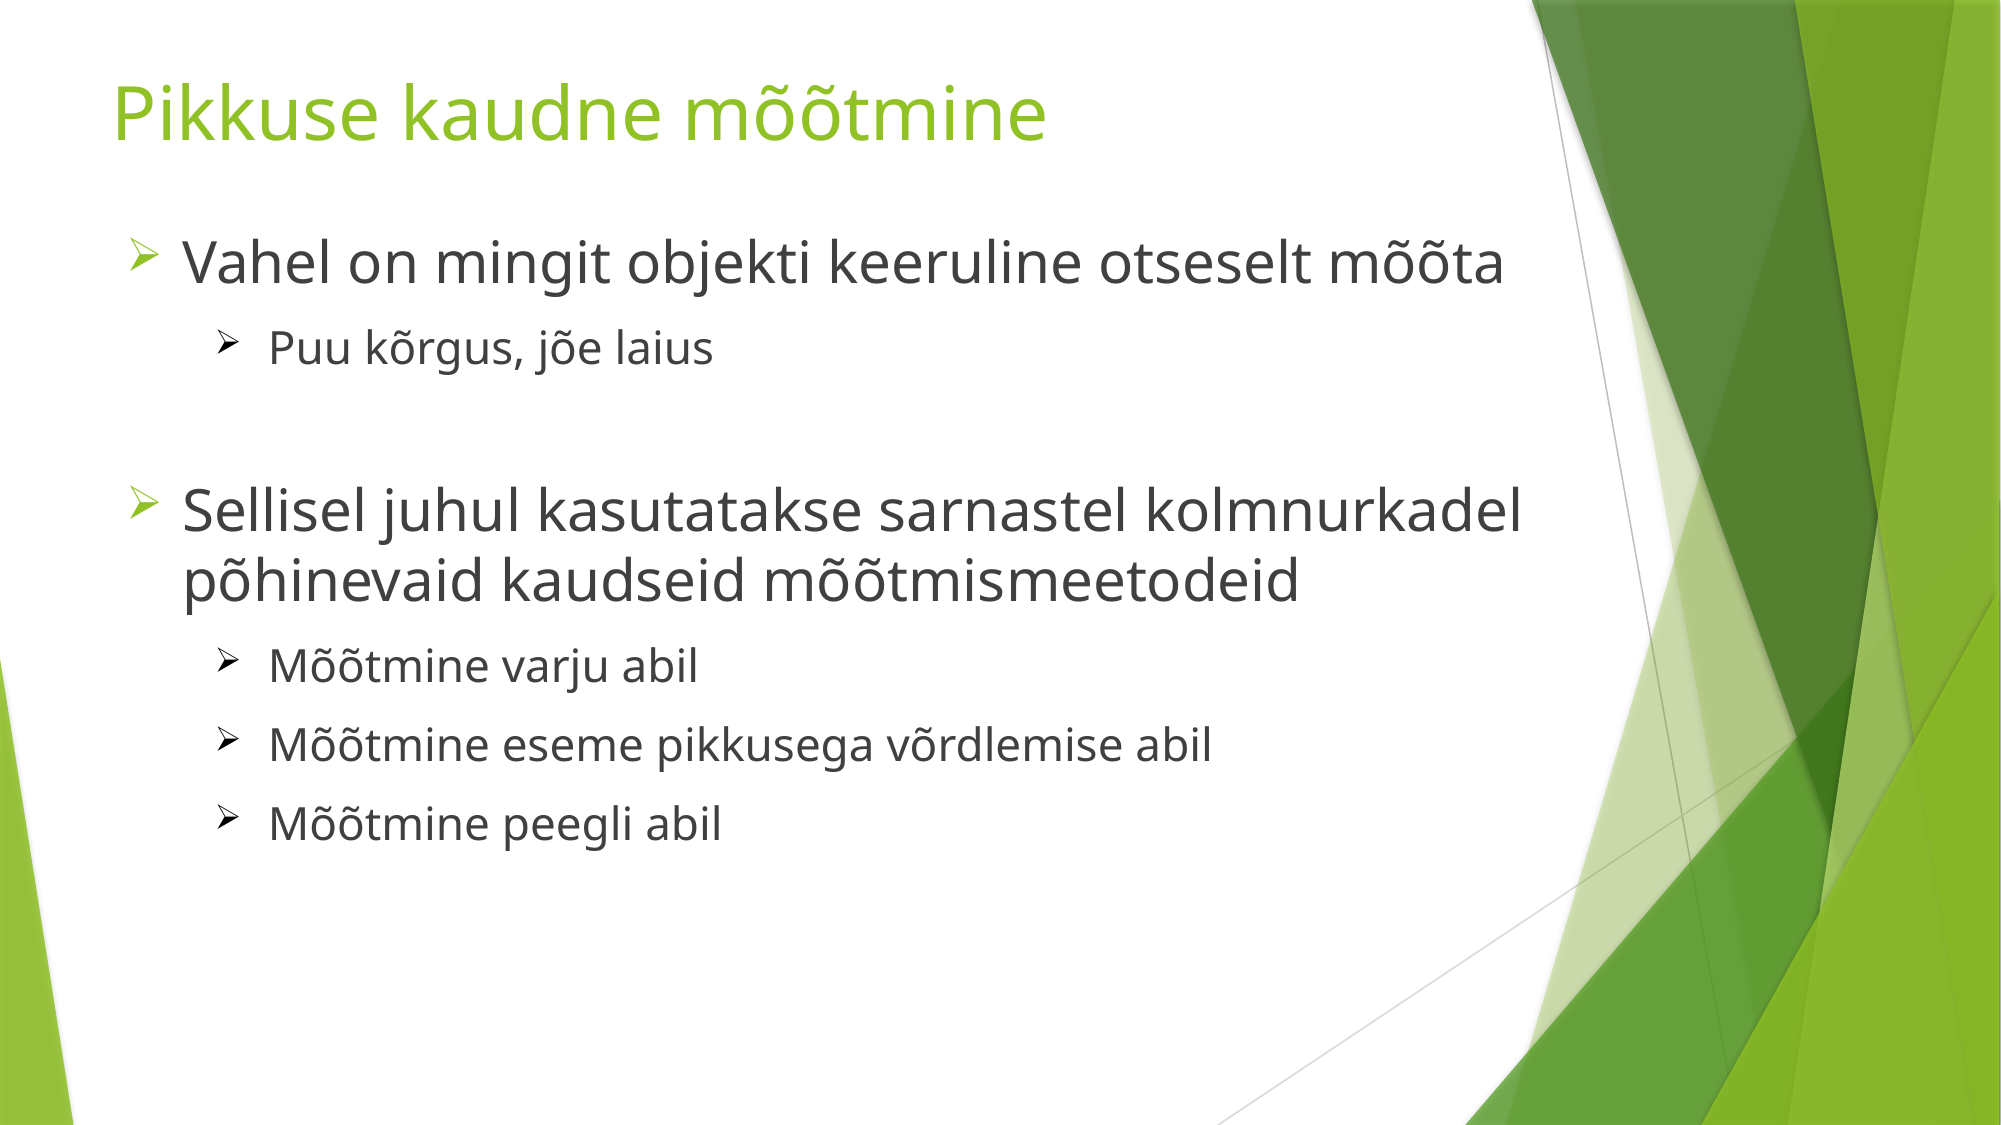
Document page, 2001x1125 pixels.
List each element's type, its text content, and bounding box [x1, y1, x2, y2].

list Vahel on mingit objekti keeruline otseselt mõõta Puu kõrgus, jõe laius Sellisel juhul kasutatakse sarnastel kolmnurkadel põhinevaid kaudseid mõõtmismeetodeid Mõõtmine varju abil Mõõtmine eseme pikkusega võrdlemise abil Mõõtmine peegli abil [111, 217, 1568, 1125]
title Pikkuse kaudne mõõtmine [96, 57, 1508, 275]
